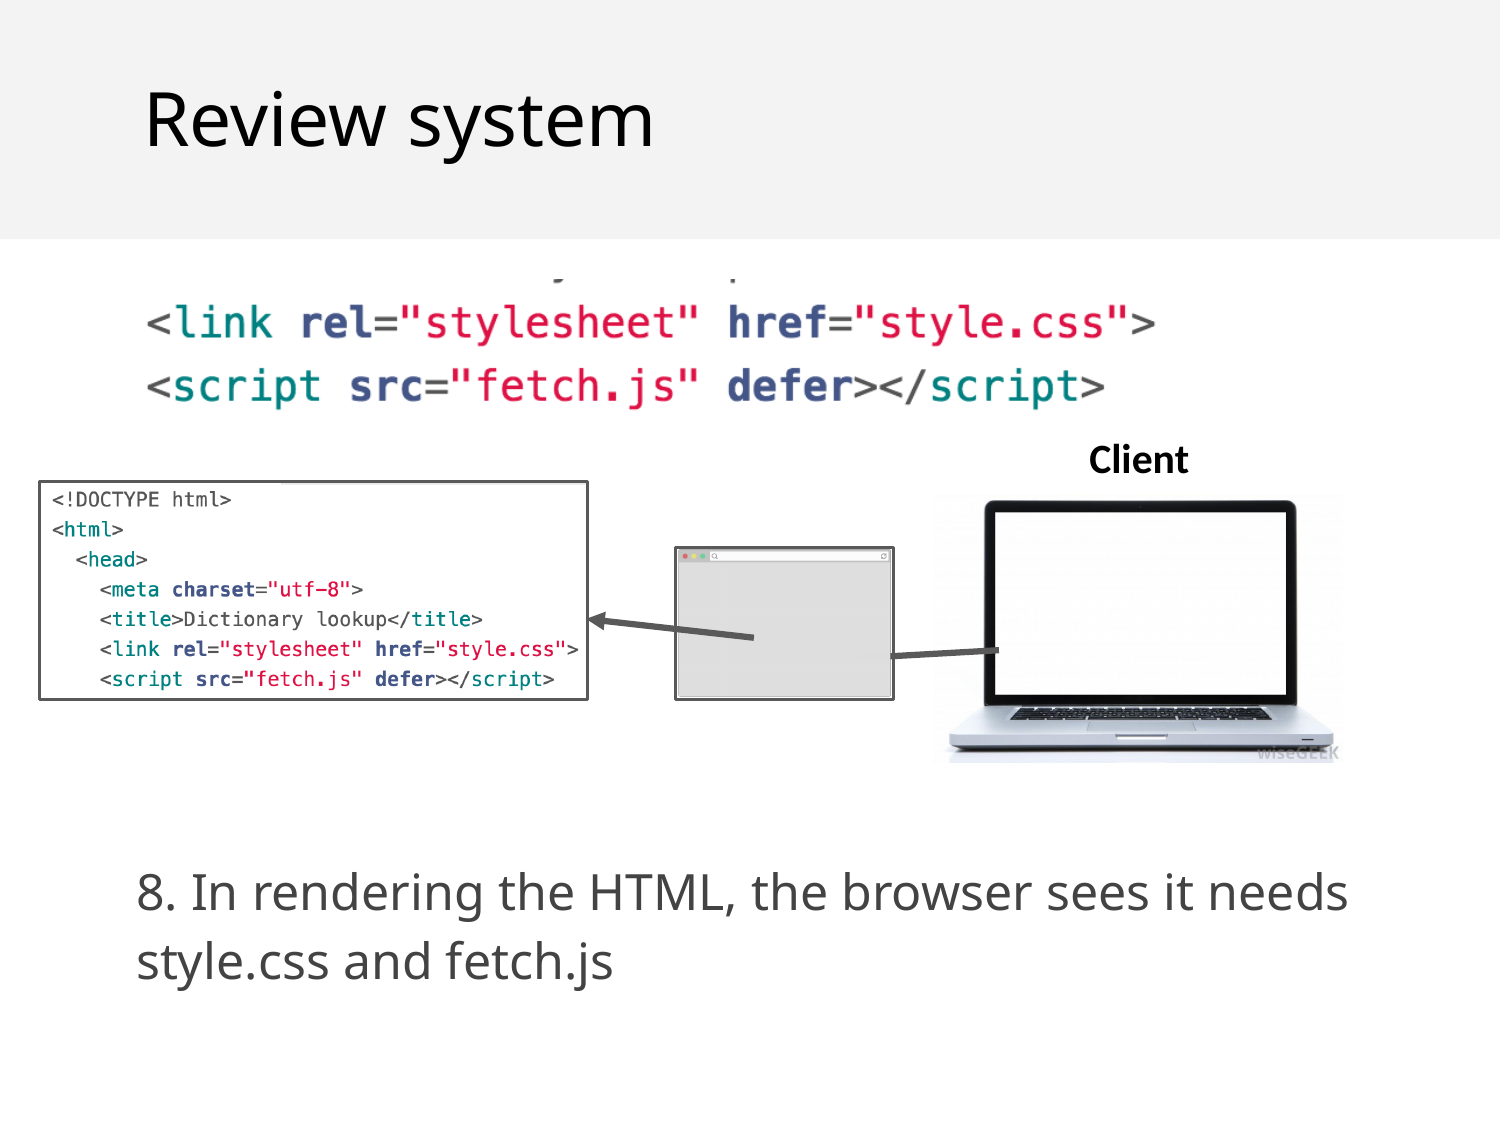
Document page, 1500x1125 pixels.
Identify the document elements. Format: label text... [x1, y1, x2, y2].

list 8. In rendering the HTML, the browser sees it needs style.css and fetch.js [121, 836, 1442, 980]
picture [677, 548, 892, 698]
picture [933, 494, 1343, 763]
picture [128, 279, 1181, 429]
picture [41, 482, 587, 698]
text_box Client [935, 362, 1344, 551]
title Review system [128, 56, 1372, 183]
